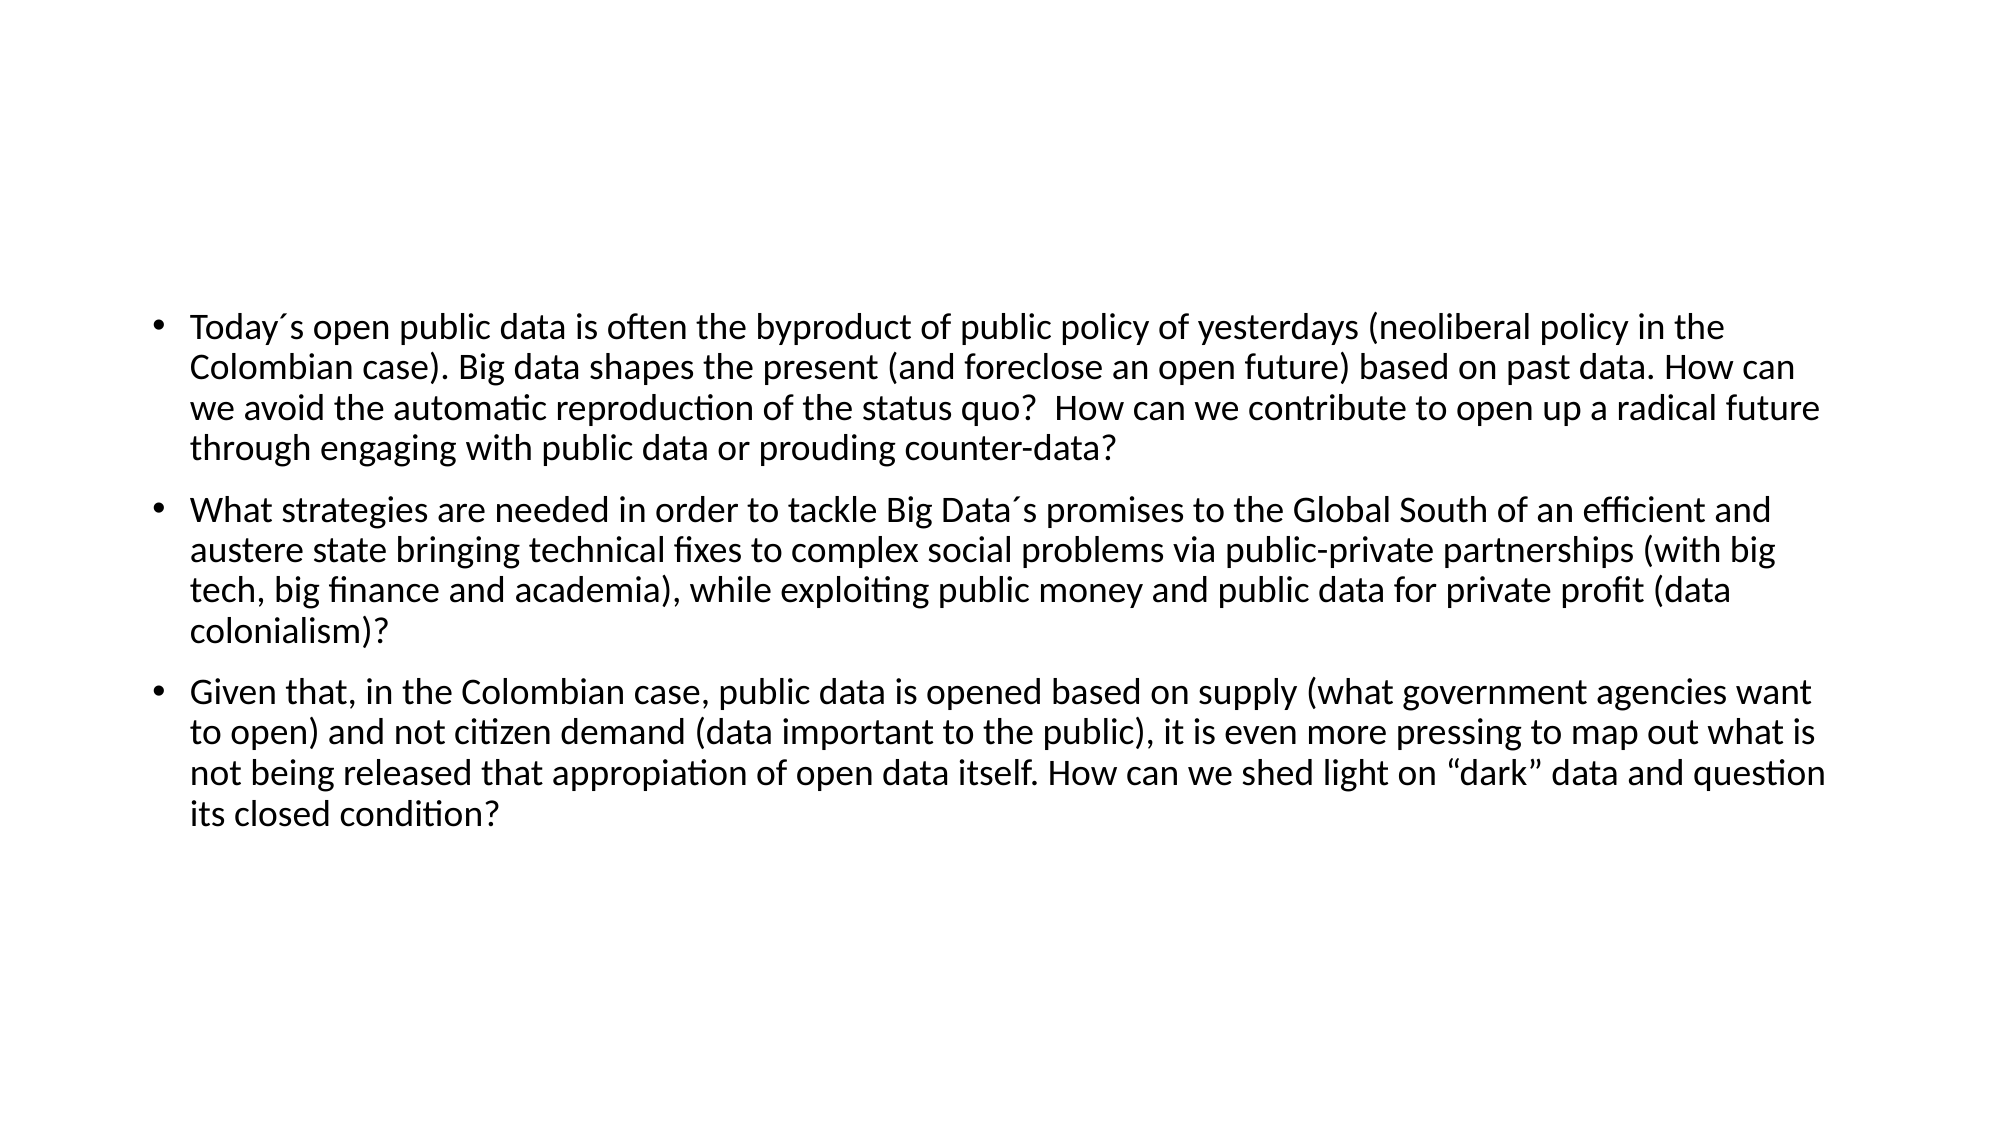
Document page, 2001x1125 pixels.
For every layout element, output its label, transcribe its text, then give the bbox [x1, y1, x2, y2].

list Today´s open public data is often the byproduct of public policy of yesterdays (neoliberal policy in the Colombian case). Big data shapes the present (and foreclose an open future) based on past data. How can we avoid the automatic reproduction of the status quo? How can we contribute to open up a radical future through engaging with public data or prouding counter-data? What strategies are needed in order to tackle Big Data´s promises to the Global South of an efficient and austere state bringing technical fixes to complex social problems via public-private partnerships (with big tech, big finance and academia), while exploiting public money and public data for private profit (data colonialism)? Given that, in the Colombian case, public data is opened based on supply (what government agencies want to open) and not citizen demand (data important to the public), it is even more pressing to map out what is not being released that appropiation of open data itself. How can we shed light on “dark” data and question its closed condition? [137, 299, 1863, 1014]
